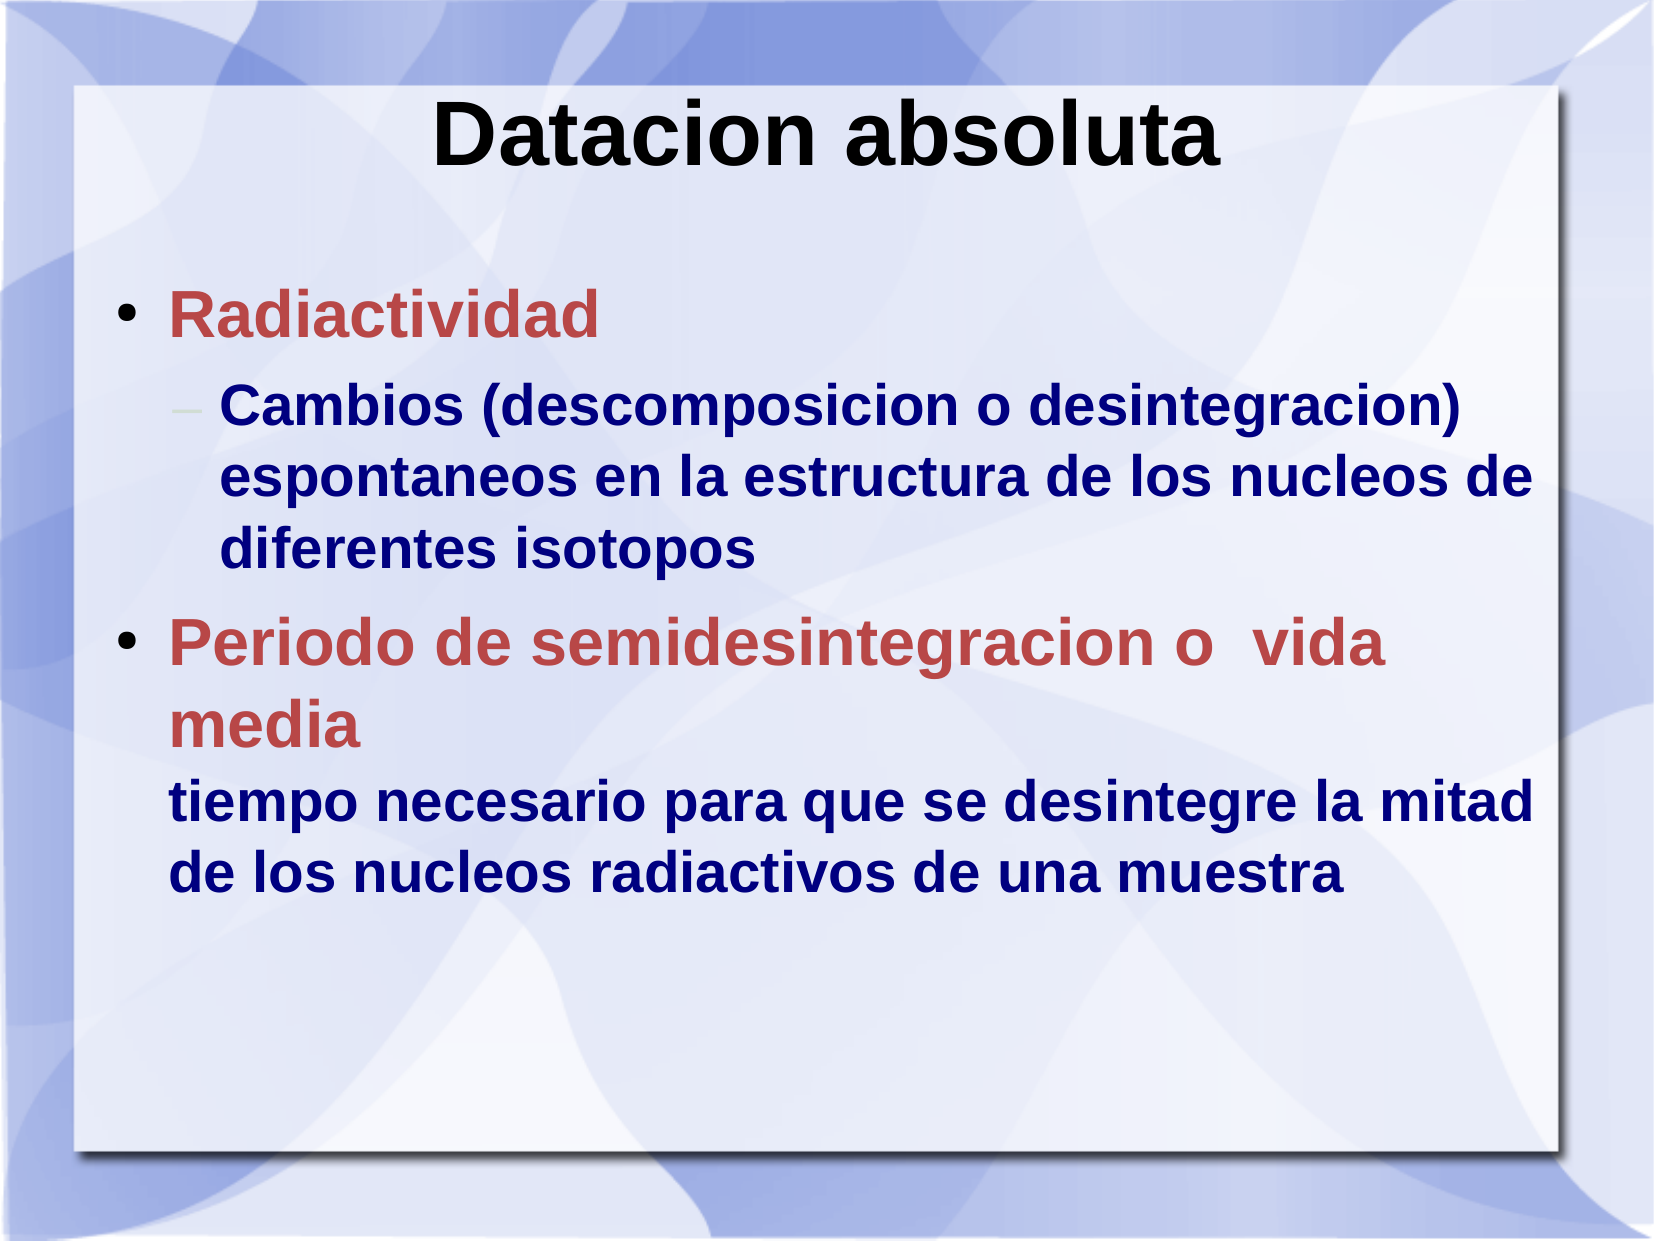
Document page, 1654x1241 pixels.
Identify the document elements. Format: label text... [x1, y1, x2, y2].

picture [0, 0, 1654, 1241]
list Radiactividad Cambios (descomposicion o desintegracion) espontaneos en la estructura de los nucleos de diferentes isotopos Periodo de semidesintegracion o vida media tiempo necesario para que se desintegre la mitad de los nucleos radiactivos de una muestra [82, 261, 1571, 1182]
title Datacion absoluta [82, 41, 1571, 226]
